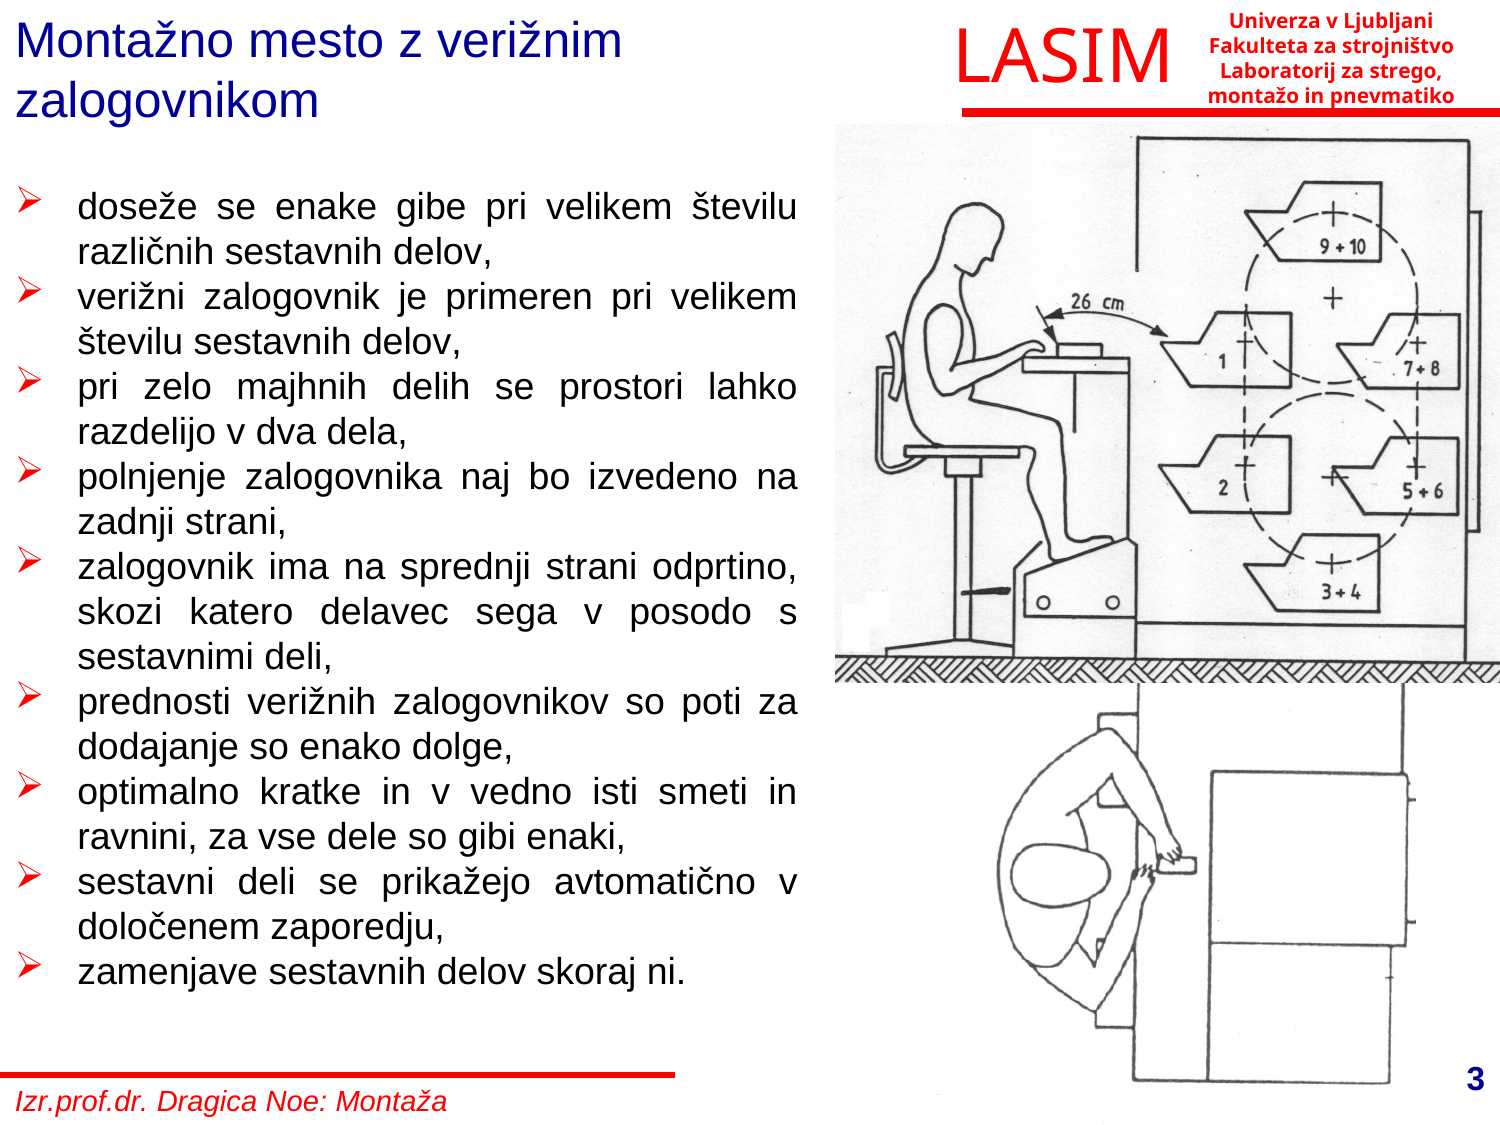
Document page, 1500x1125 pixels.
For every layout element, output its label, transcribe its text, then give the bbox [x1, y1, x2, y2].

picture [835, 124, 1500, 1125]
text_box Montažno mesto z verižnim zalogovnikom [0, 0, 838, 136]
text_box doseže se enake gibe pri velikem številu različnih sestavnih delov, verižni zalogovnik je primeren pri velikem številu sestavnih delov, pri zelo majhnih delih se prostori lahko razdelijo v dva dela, polnjenje zalogovnika naj bo izvedeno na zadnji strani, zalogovnik ima na sprednji strani odprtino, skozi katero delavec sega v posodo s sestavnimi deli, prednosti verižnih zalogovnikov so poti za dodajanje so enako dolge, optimalno kratke in v vedno isti smeti in ravnini, za vse dele so gibi enaki, sestavni deli se prikažejo avtomatično v določenem zaporedju, zamenjave sestavnih delov skoraj ni. [0, 174, 813, 1001]
